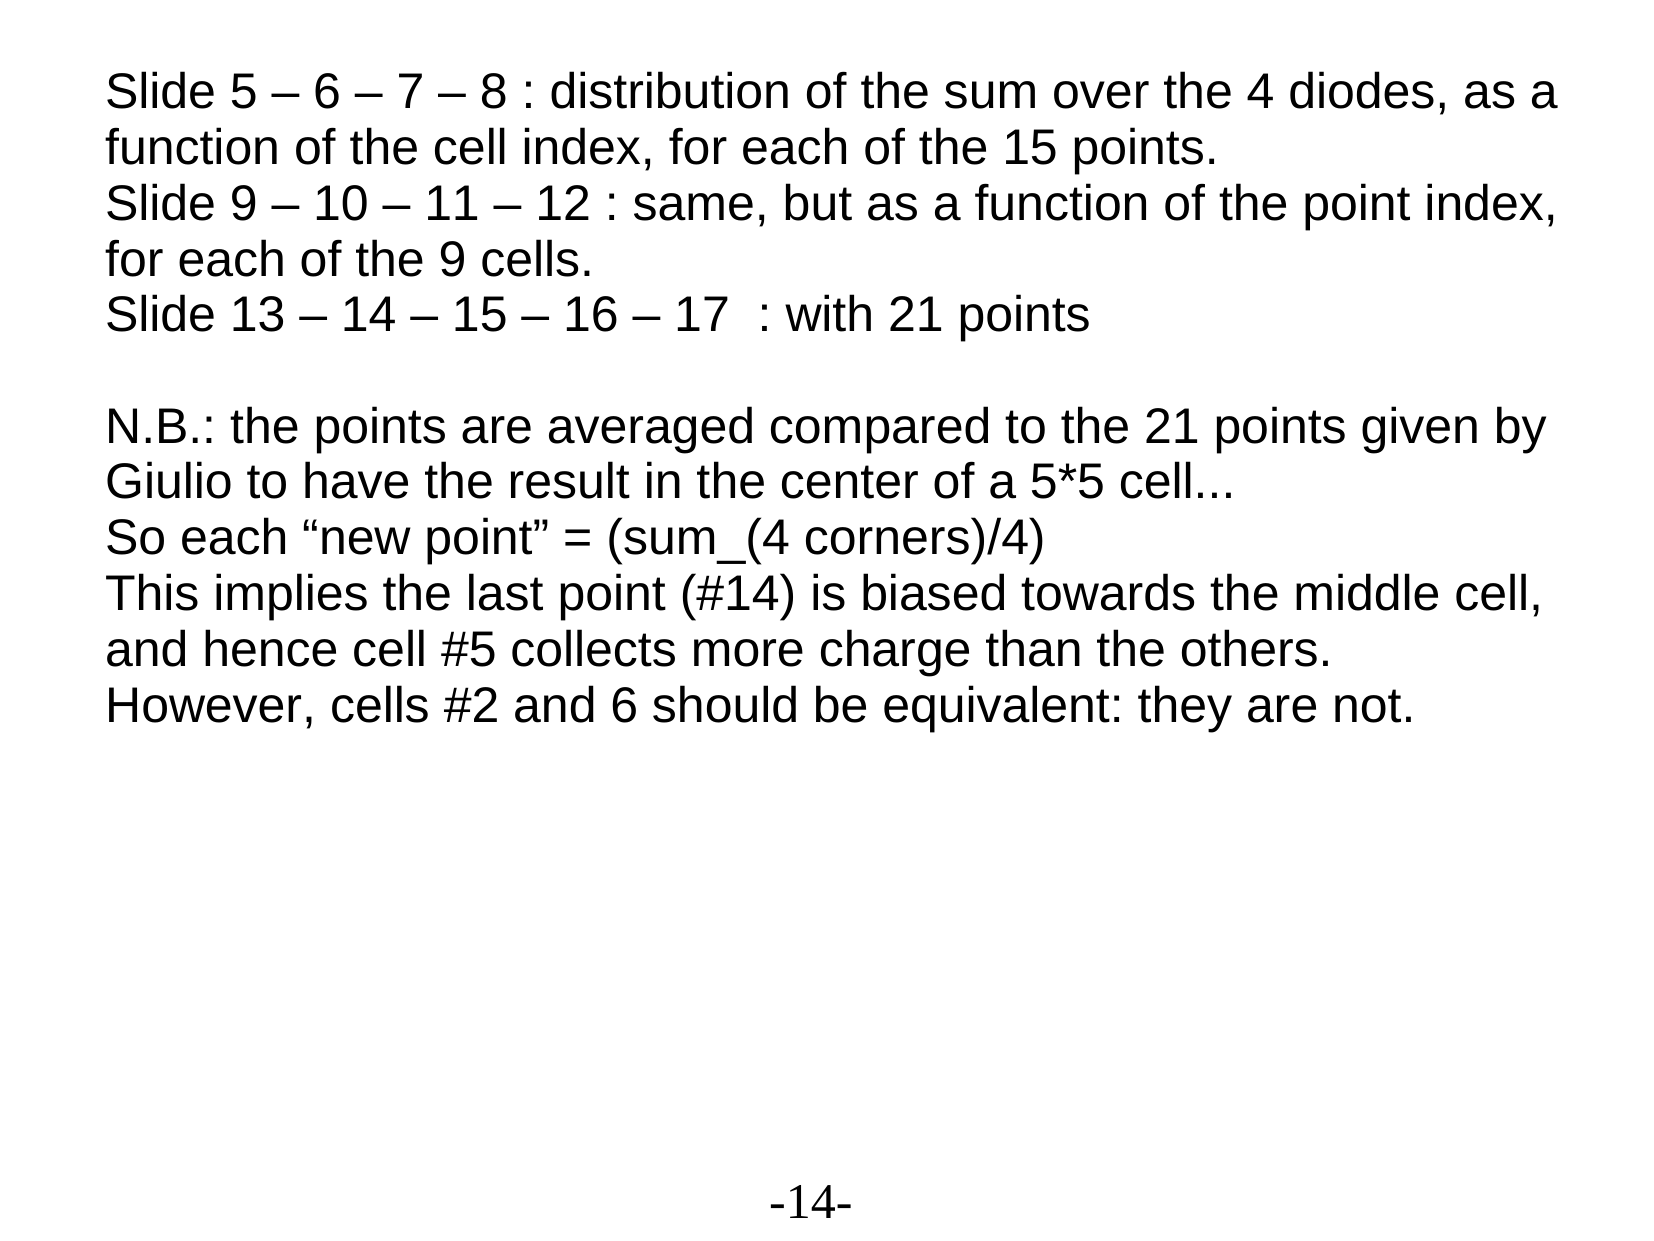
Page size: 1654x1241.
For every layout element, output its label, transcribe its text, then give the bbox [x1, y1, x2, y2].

text_box Slide 5 – 6 – 7 – 8 : distribution of the sum over the 4 diodes, as a function of the cell index, for each of the 15 points. Slide 9 – 10 – 11 – 12 : same, but as a function of the point index, for each of the 9 cells. Slide 13 – 14 – 15 – 16 – 17 : with 21 points N.B.: the points are averaged compared to the 21 points given by Giulio to have the result in the center of a 5*5 cell... So each “new point” = (sum_(4 corners)/4) This implies the last point (#14) is biased towards the middle cell, and hence cell #5 collects more charge than the others. However, cells #2 and 6 should be equivalent: they are not. [90, 56, 1575, 1111]
